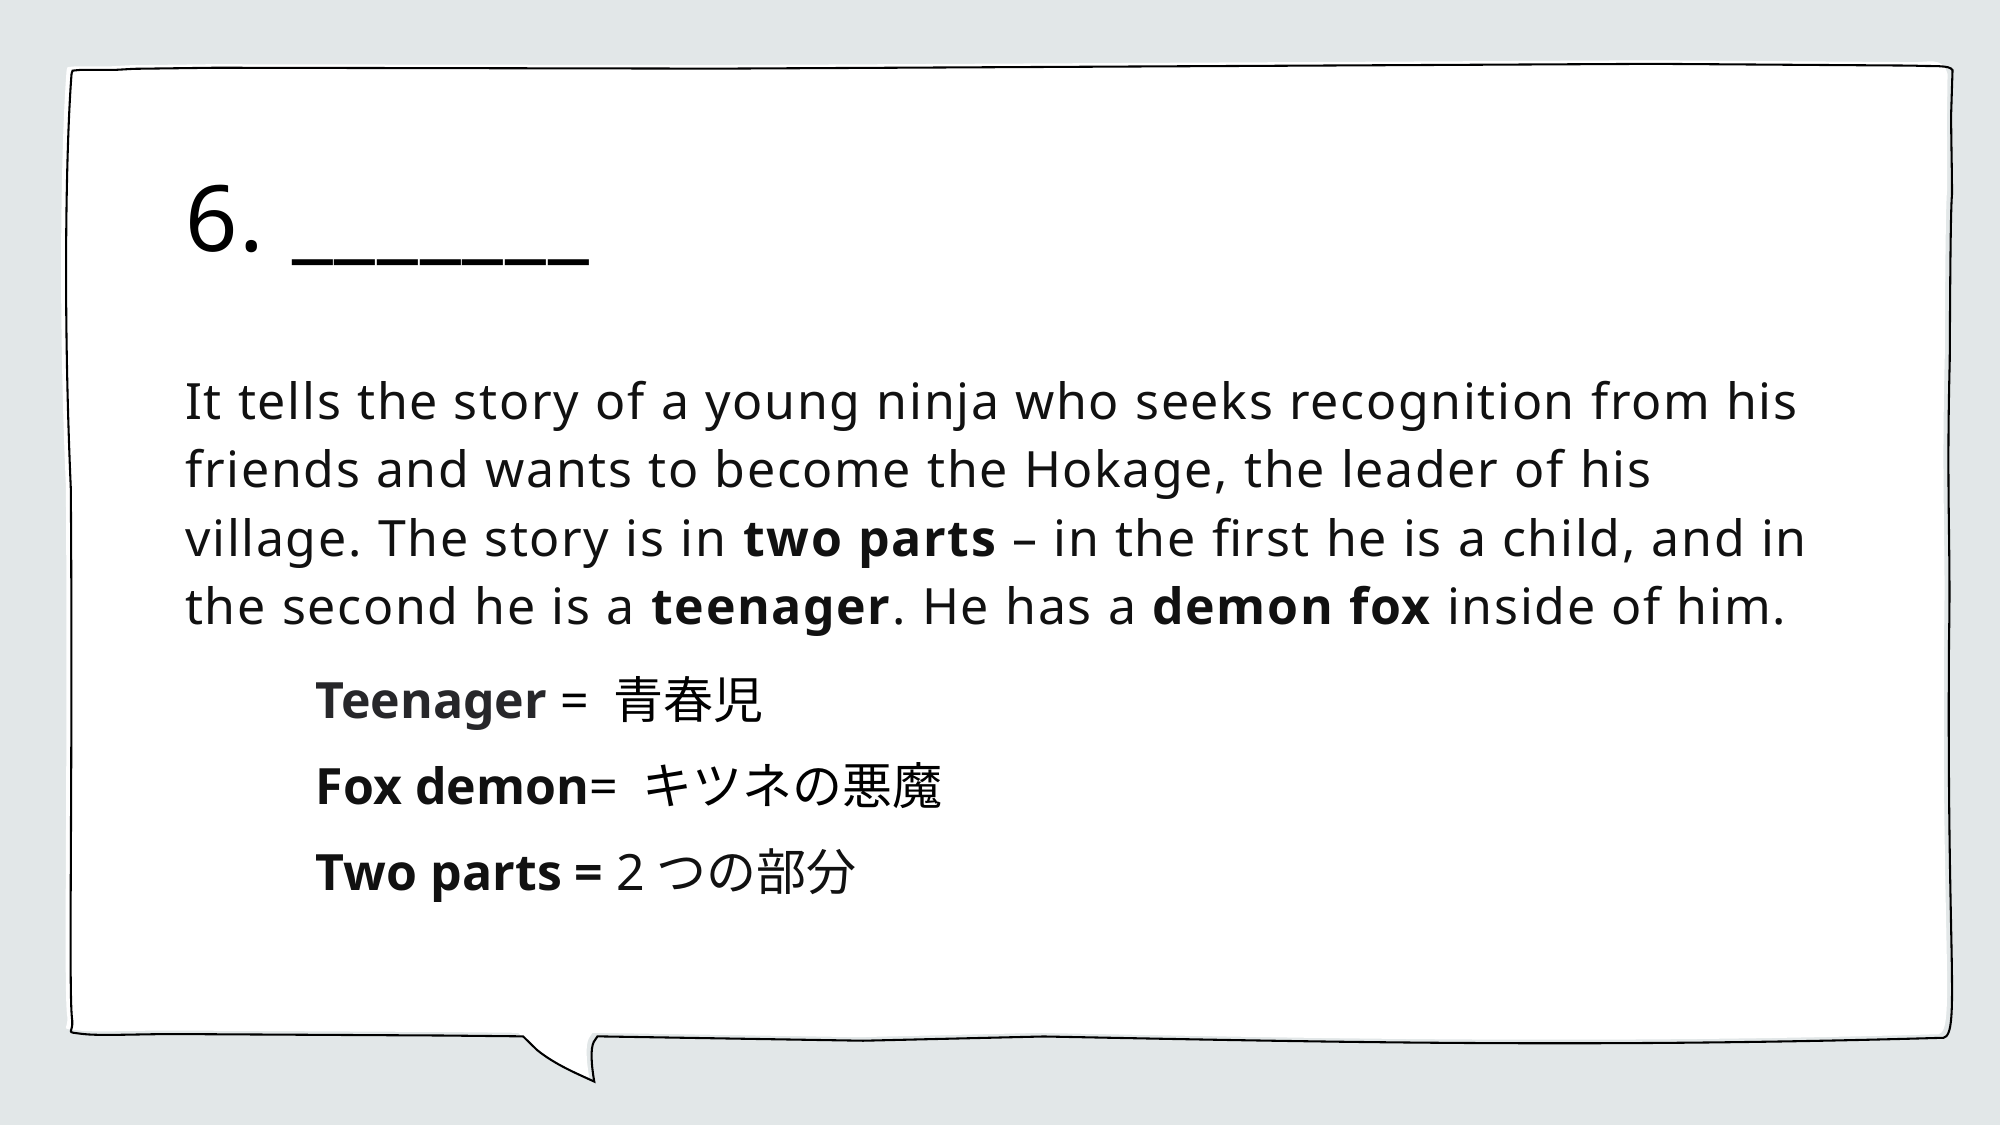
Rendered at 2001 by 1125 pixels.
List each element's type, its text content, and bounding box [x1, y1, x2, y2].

title 6. _______ [167, 91, 1863, 324]
text_box Fox demon= キツネの悪魔 [300, 747, 947, 823]
list It tells the story of a young ninja who seeks recognition from his friends and wants to become the Hokage, the leader of his village. The story is in two parts – in the first he is a child, and in the second he is a teenager. He has a demon fox inside of him. [167, 342, 1863, 659]
text_box Two parts = 2つの部分 [300, 833, 1301, 909]
text_box Teenager = 青春児 [300, 661, 761, 738]
